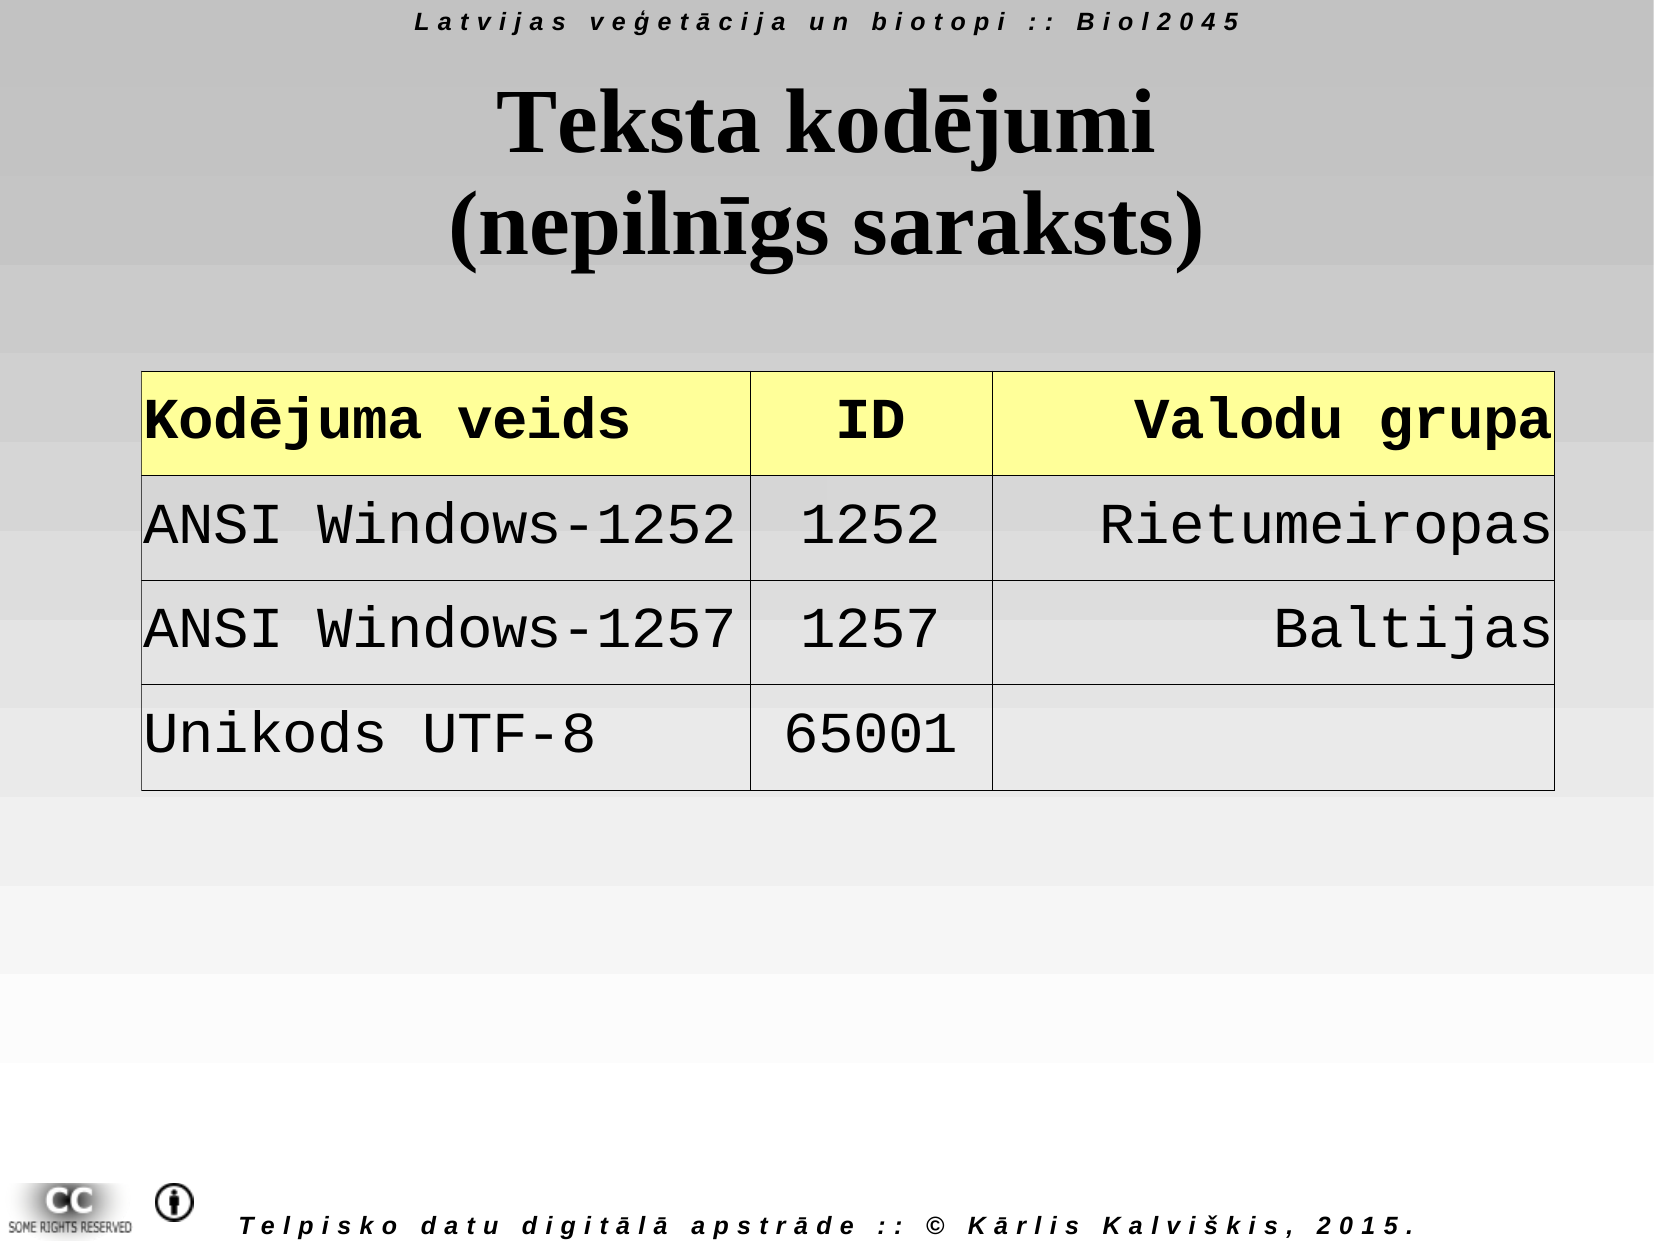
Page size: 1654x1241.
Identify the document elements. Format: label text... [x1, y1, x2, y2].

picture [0, 0, 1654, 1241]
chart [141, 370, 1558, 1107]
title Teksta kodējumi (nepilnīgs saraksts) [29, 49, 1625, 296]
